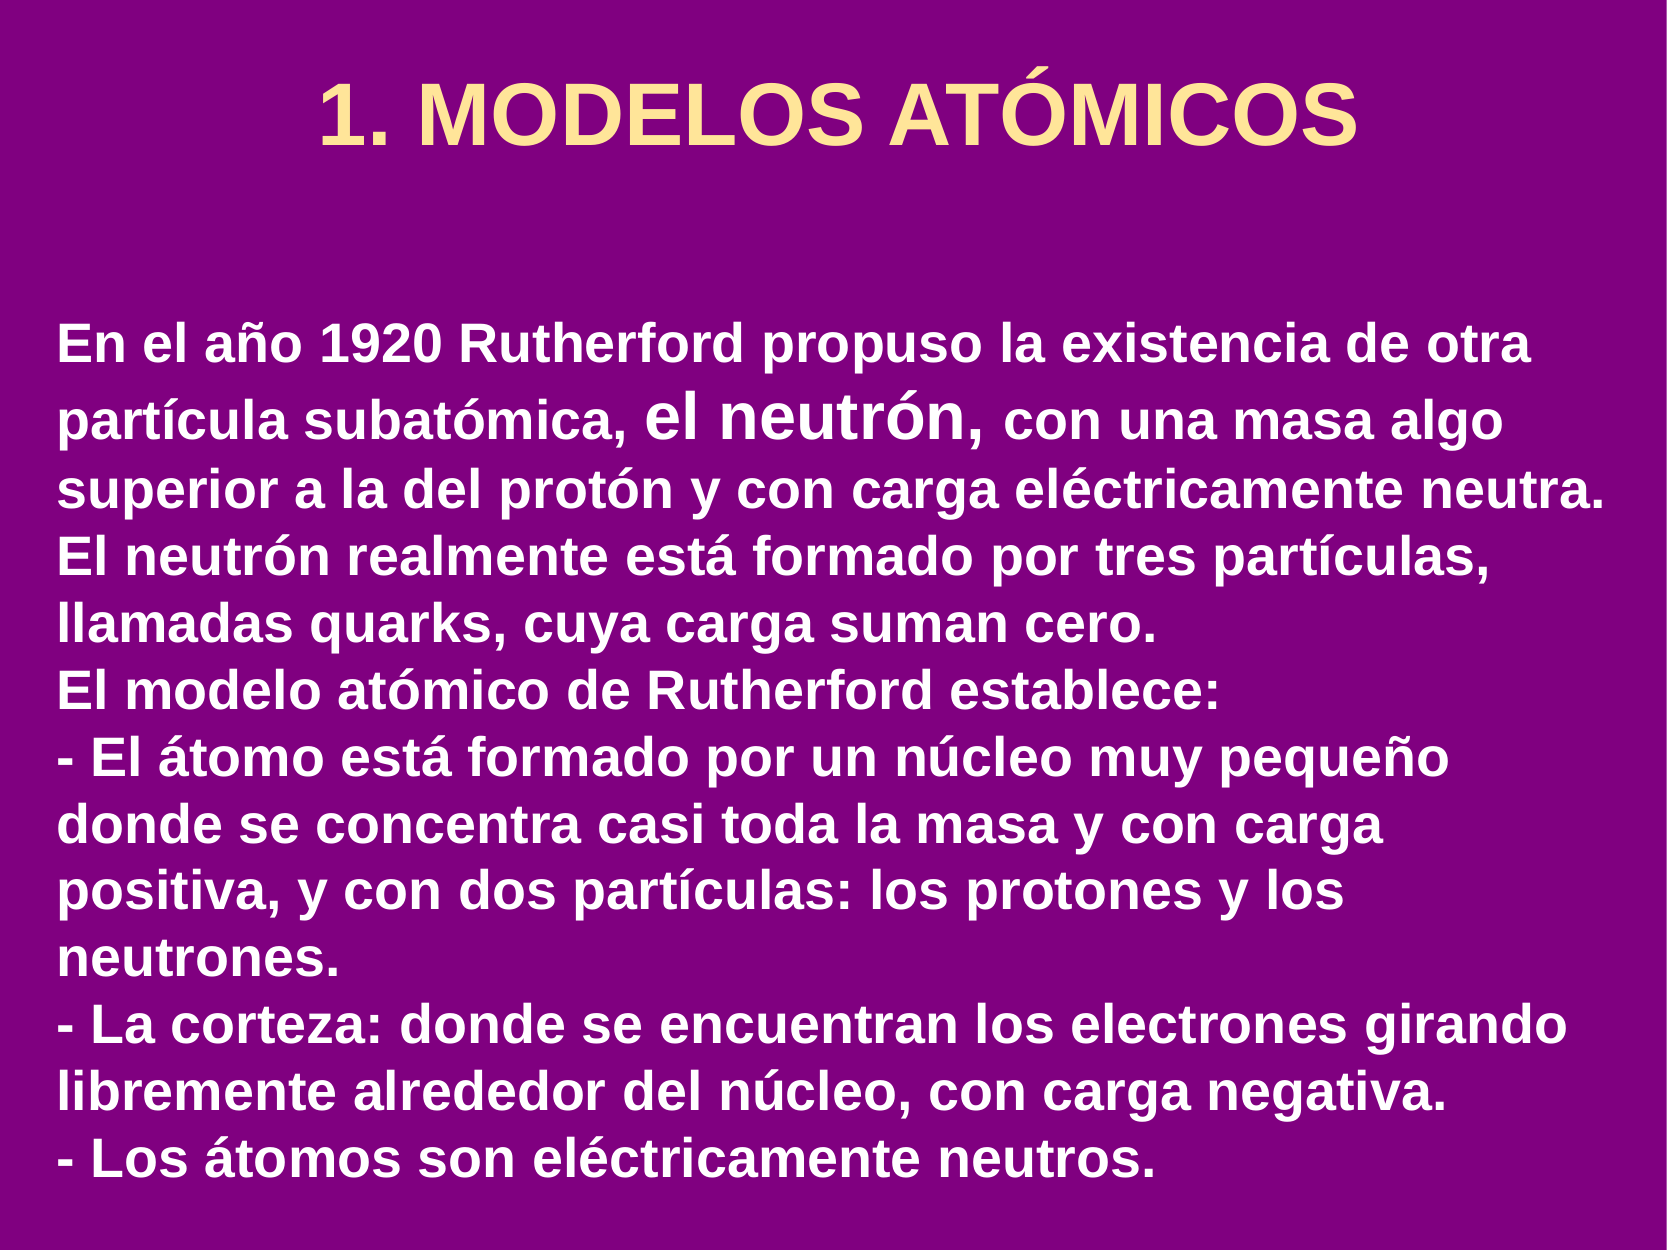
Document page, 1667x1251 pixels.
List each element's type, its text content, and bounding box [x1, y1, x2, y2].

list En el año 1920 Rutherford propuso la existencia de otra partícula subatómica, el neutrón, con una masa algo superior a la del protón y con carga eléctricamente neutra. El neutrón realmente está formado por tres partículas, llamadas quarks, cuya carga suman cero. El modelo atómico de Rutherford establece: - El átomo está formado por un núcleo muy pequeño donde se concentra casi toda la masa y con carga positiva, y con dos partículas: los protones y los neutrones. - La corteza: donde se encuentran los electrones girando libremente alrededor del núcleo, con carga negativa. - Los átomos son eléctricamente neutros. [50, 300, 1630, 1213]
title 1. MODELOS ATÓMICOS [50, 50, 1630, 213]
